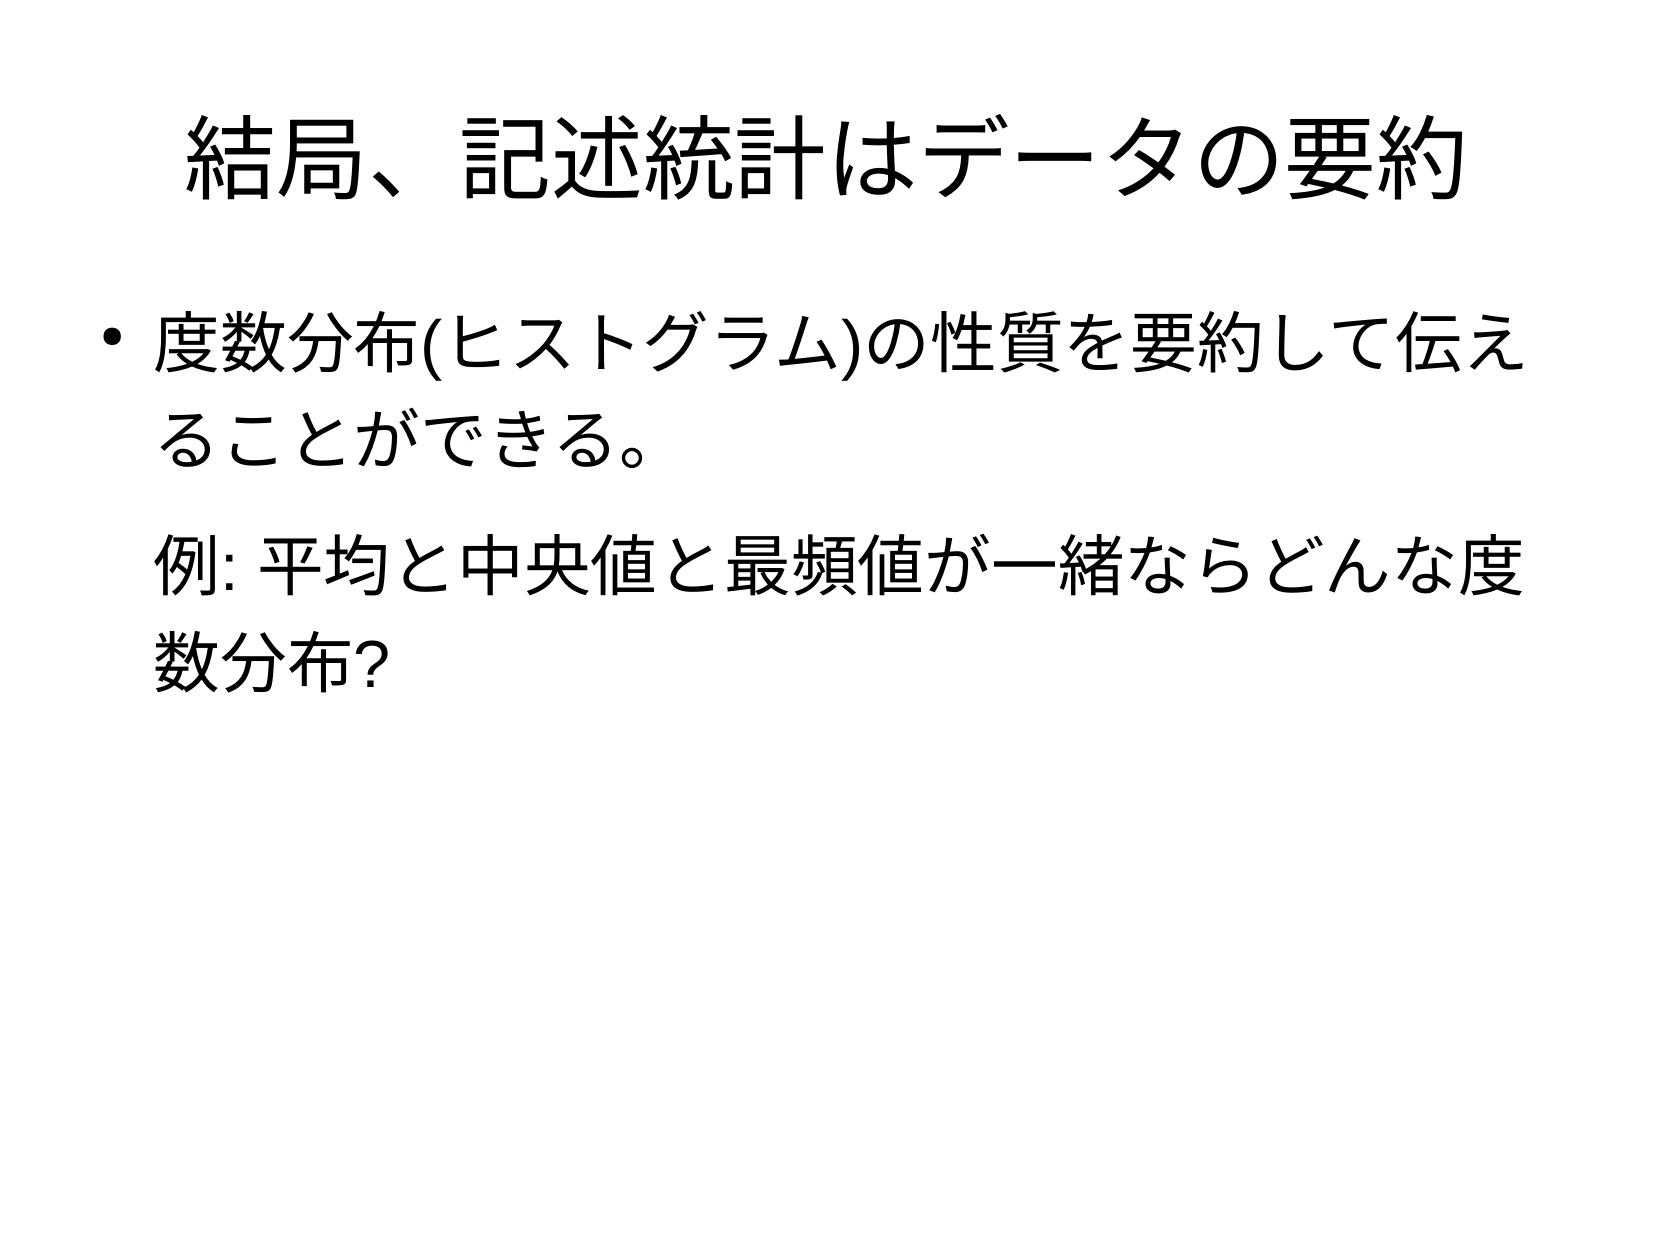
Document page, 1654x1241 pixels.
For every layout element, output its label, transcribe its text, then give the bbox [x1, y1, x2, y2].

list 度数分布(ヒストグラム)の性質を要約して伝えることができる。 例: 平均と中央値と最頻値が一緒ならどんな度数分布? [82, 290, 1571, 1010]
title 結局、記述統計はデータの要約 [82, 49, 1571, 257]
